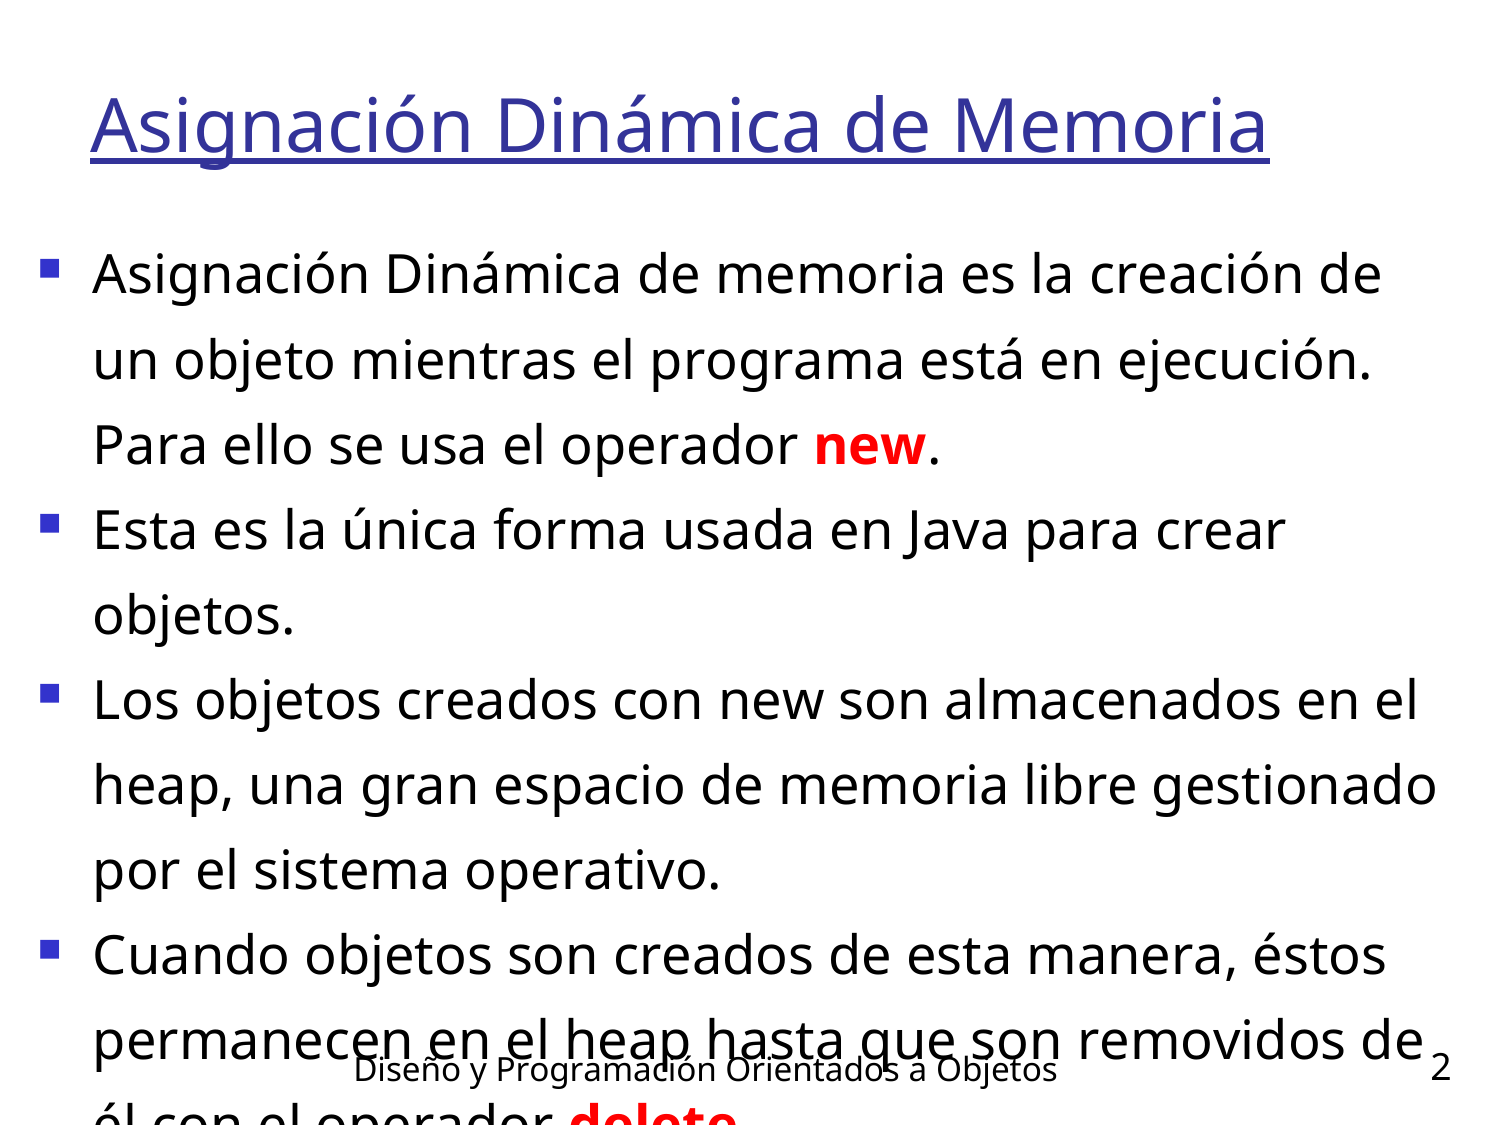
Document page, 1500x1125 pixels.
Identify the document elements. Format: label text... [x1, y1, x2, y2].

title Asignación Dinámica de Memoria [75, 4, 1466, 182]
list Asignación Dinámica de memoria es la creación de un objeto mientras el programa está en ejecución. Para ello se usa el operador new. Esta es la única forma usada en Java para crear objetos. Los objetos creados con new son almacenados en el heap, una gran espacio de memoria libre gestionado por el sistema operativo. Cuando objetos son creados de esta manera, éstos permanecen en el heap hasta que son removidos de él con el operador delete. A diferencia de Java, debemos remover explícitamente los objetos ubicados en el heap. [37, 224, 1462, 1074]
